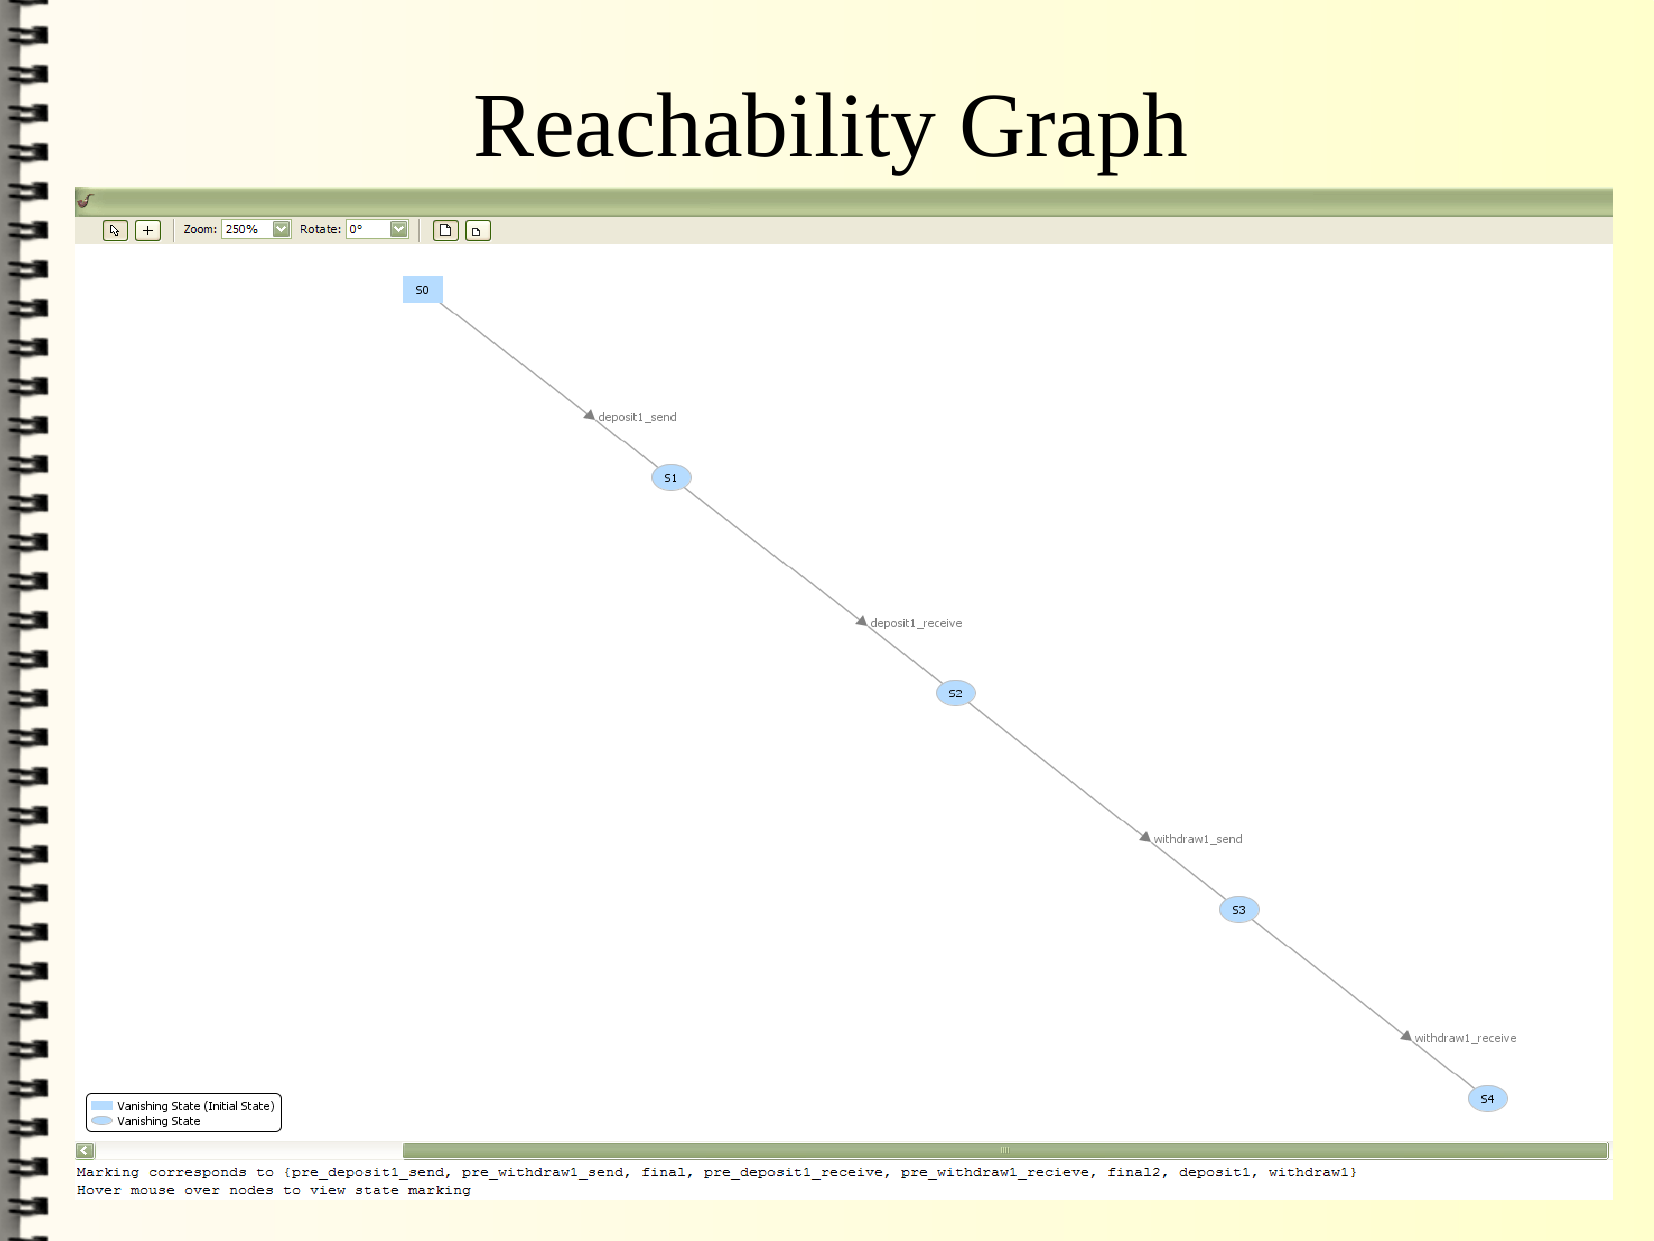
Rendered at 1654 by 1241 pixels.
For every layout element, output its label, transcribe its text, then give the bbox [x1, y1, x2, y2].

picture [0, 0, 1654, 1241]
title Reachability Graph [125, 75, 1538, 177]
